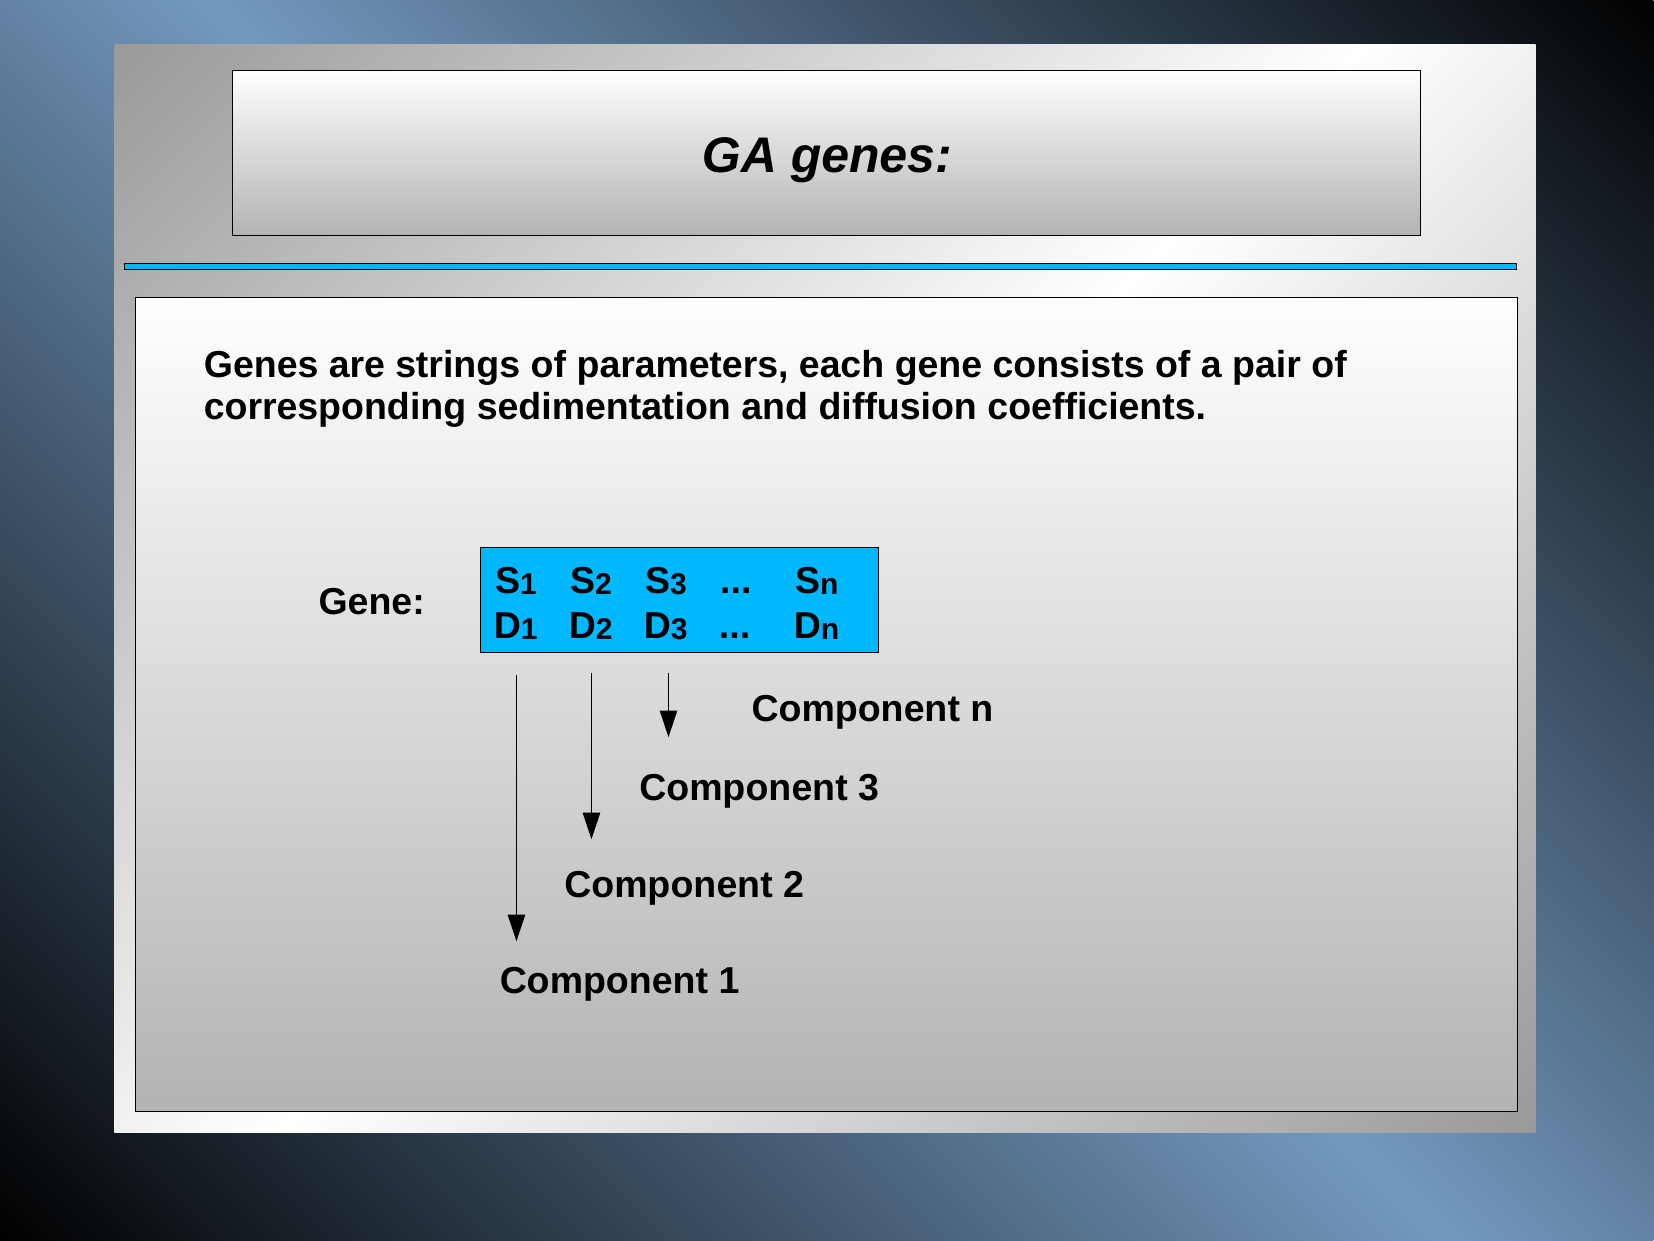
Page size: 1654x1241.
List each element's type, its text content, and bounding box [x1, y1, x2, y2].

text_box [124, 263, 1517, 270]
text_box Component 2 [564, 863, 807, 906]
text_box D1 D2 D3 ... Dn [493, 604, 858, 653]
text_box Gene: [318, 580, 451, 623]
text_box Genes are strings of parameters, each gene consists of a pair of corresponding sedimentation and diffusion coefficients. [204, 343, 1363, 428]
text_box S1 S2 S3 ... Sn [495, 559, 857, 604]
text_box [135, 297, 1518, 1112]
text_box Component 3 [639, 766, 882, 809]
text_box Component n [751, 686, 996, 729]
text_box Component 1 [499, 959, 741, 1002]
text_box GA genes: [246, 127, 1407, 195]
text_box [232, 70, 1421, 236]
